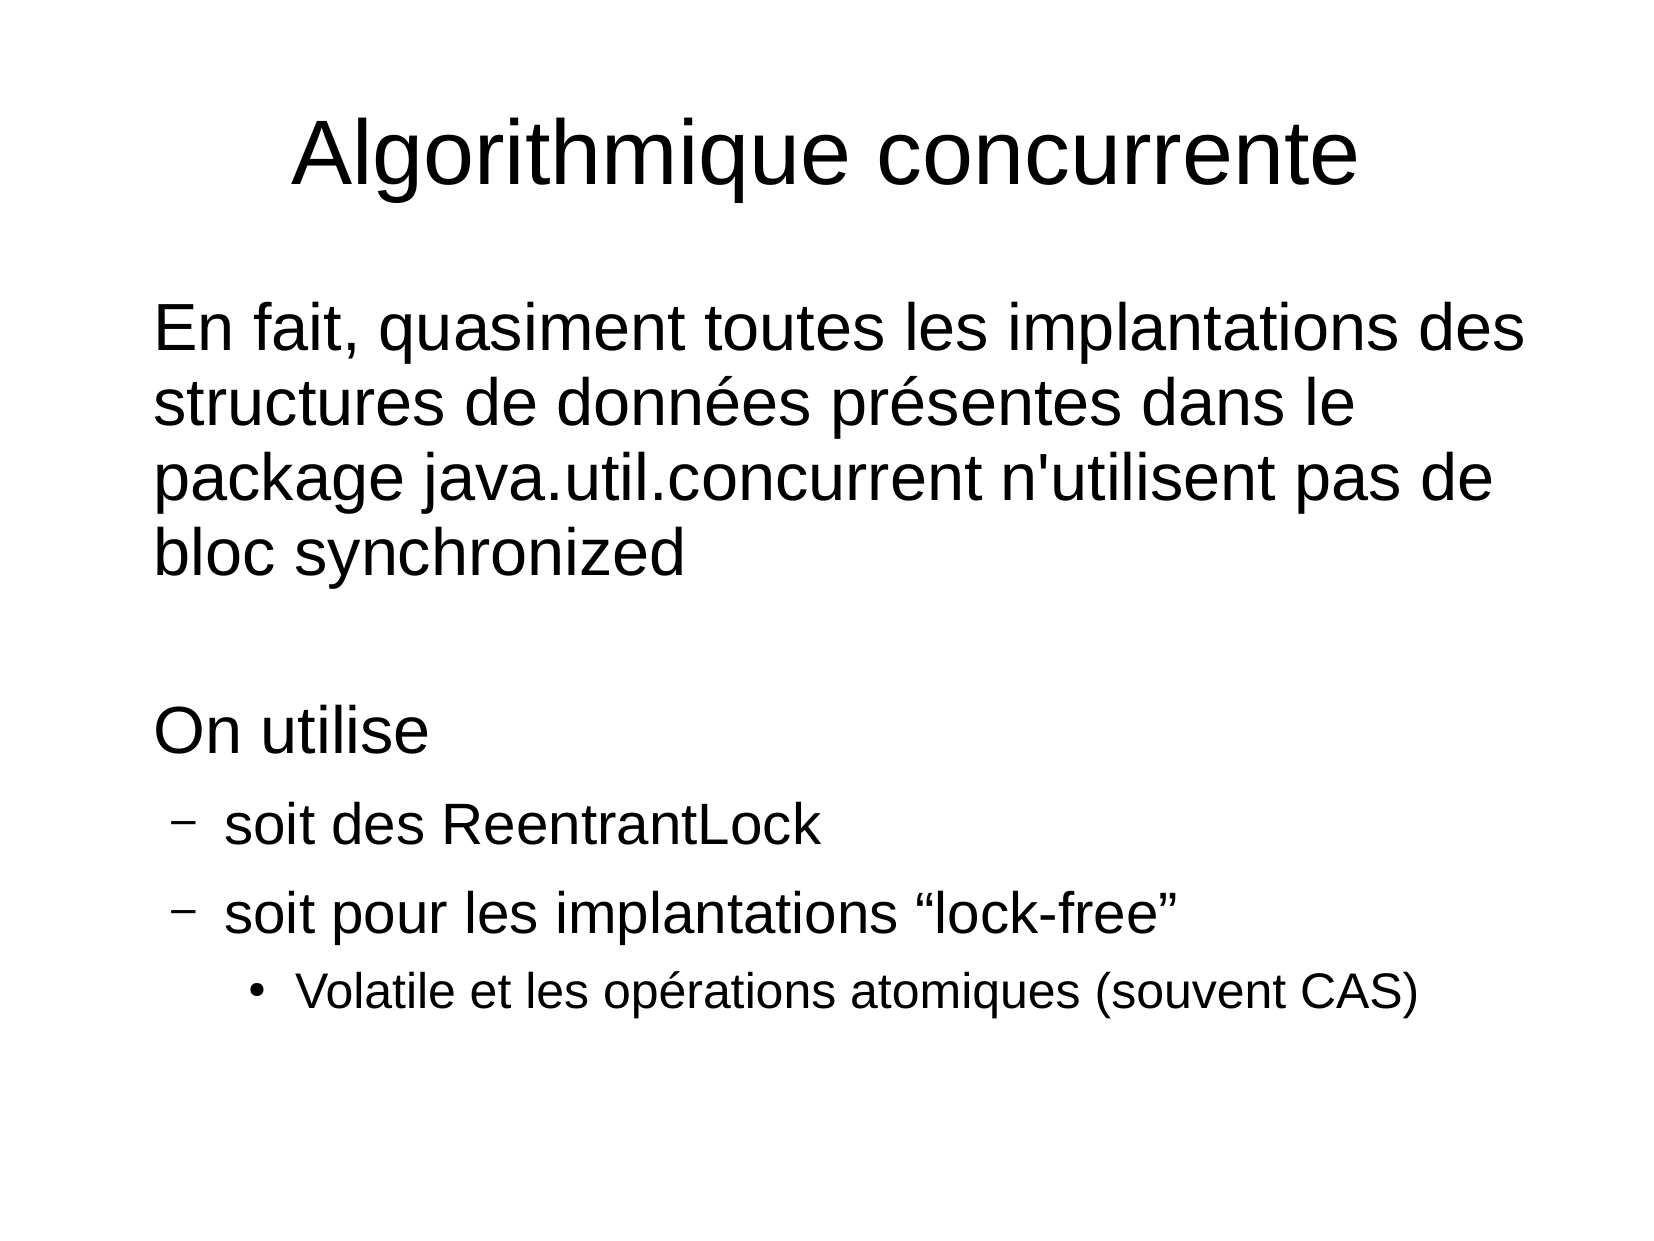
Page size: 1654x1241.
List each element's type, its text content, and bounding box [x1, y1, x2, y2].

title Algorithmique concurrente [82, 49, 1571, 257]
list En fait, quasiment toutes les implantations des structures de données présentes dans le package java.util.concurrent n'utilisent pas de bloc synchronized On utilise soit des ReentrantLock soit pour les implantations “lock-free” Volatile et les opérations atomiques (souvent CAS) [82, 290, 1571, 1156]
